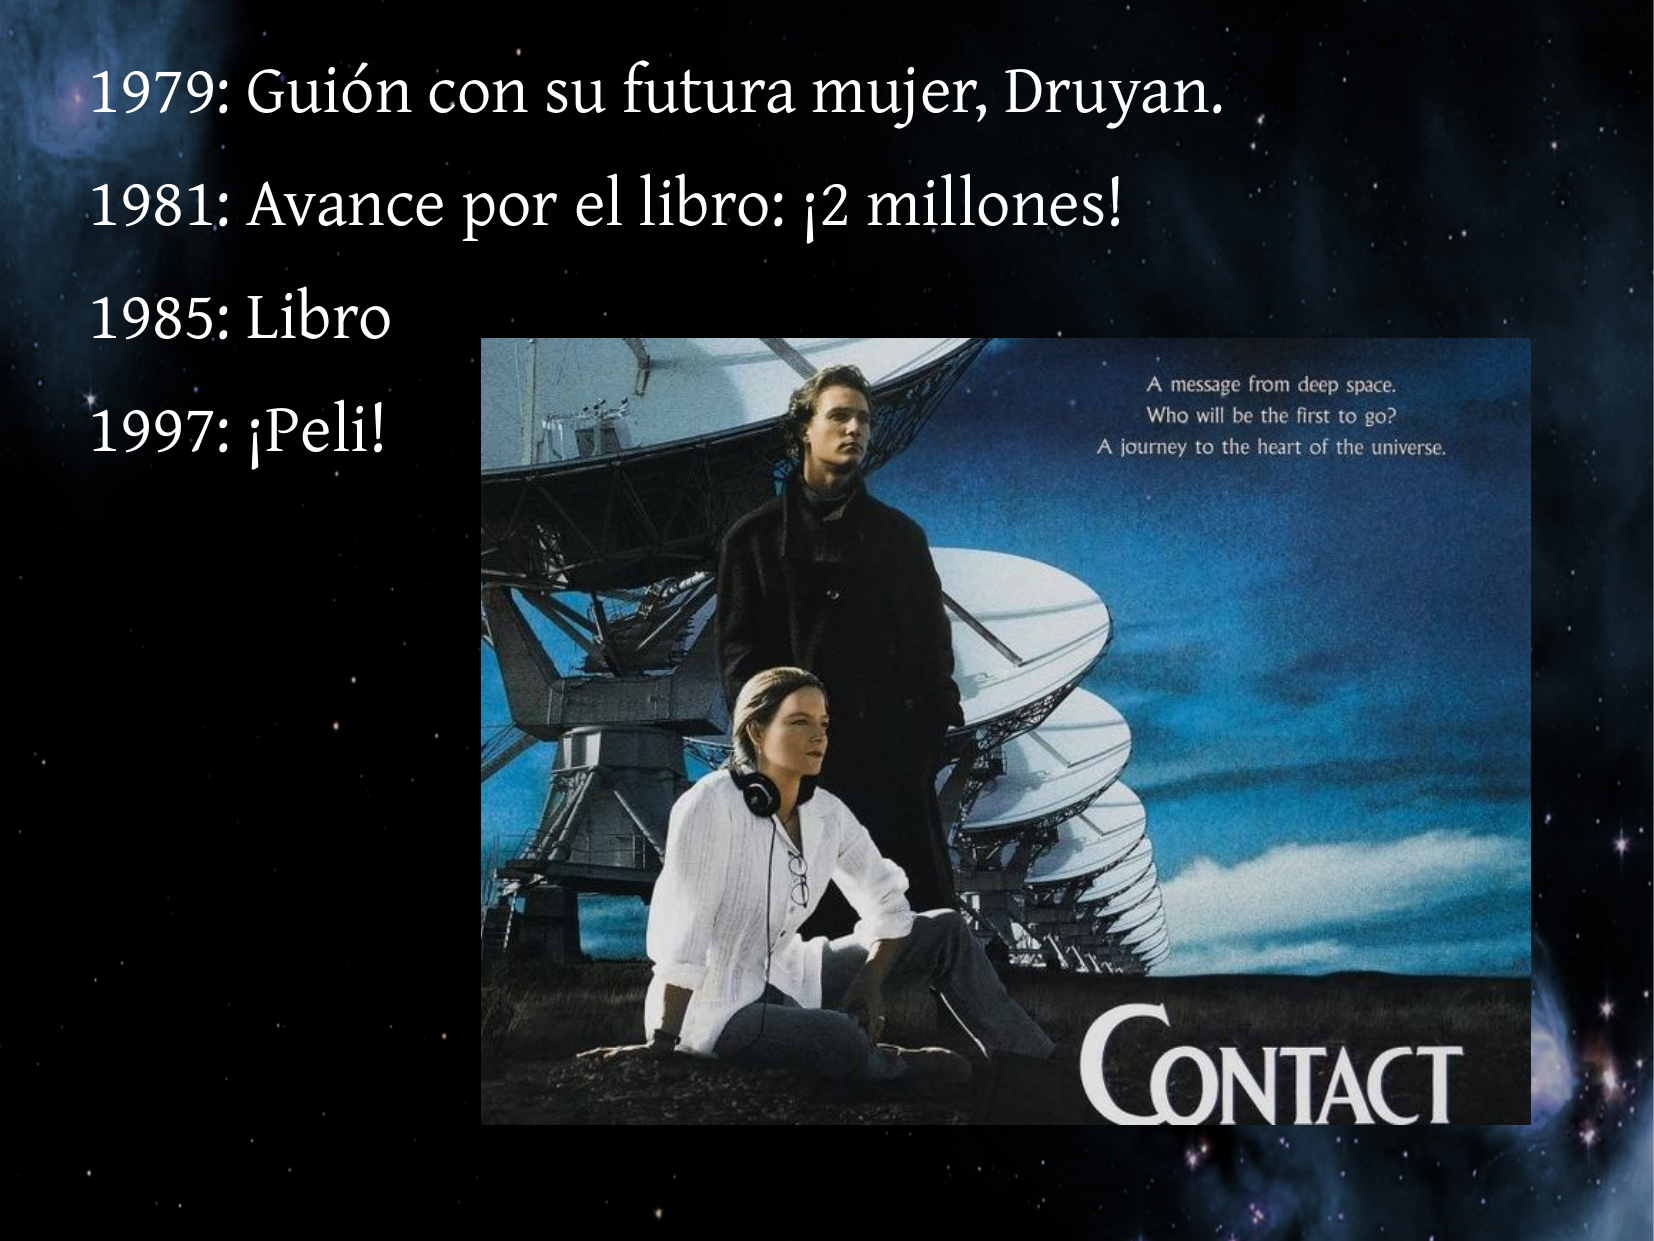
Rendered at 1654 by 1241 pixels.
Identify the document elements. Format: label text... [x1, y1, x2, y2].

list 1979: Guión con su futura mujer, Druyan. 1981: Avance por el libro: ¡2 millones! 1985: Libro 1997: ¡Peli! [23, 54, 1627, 473]
picture [0, 0, 1654, 1241]
